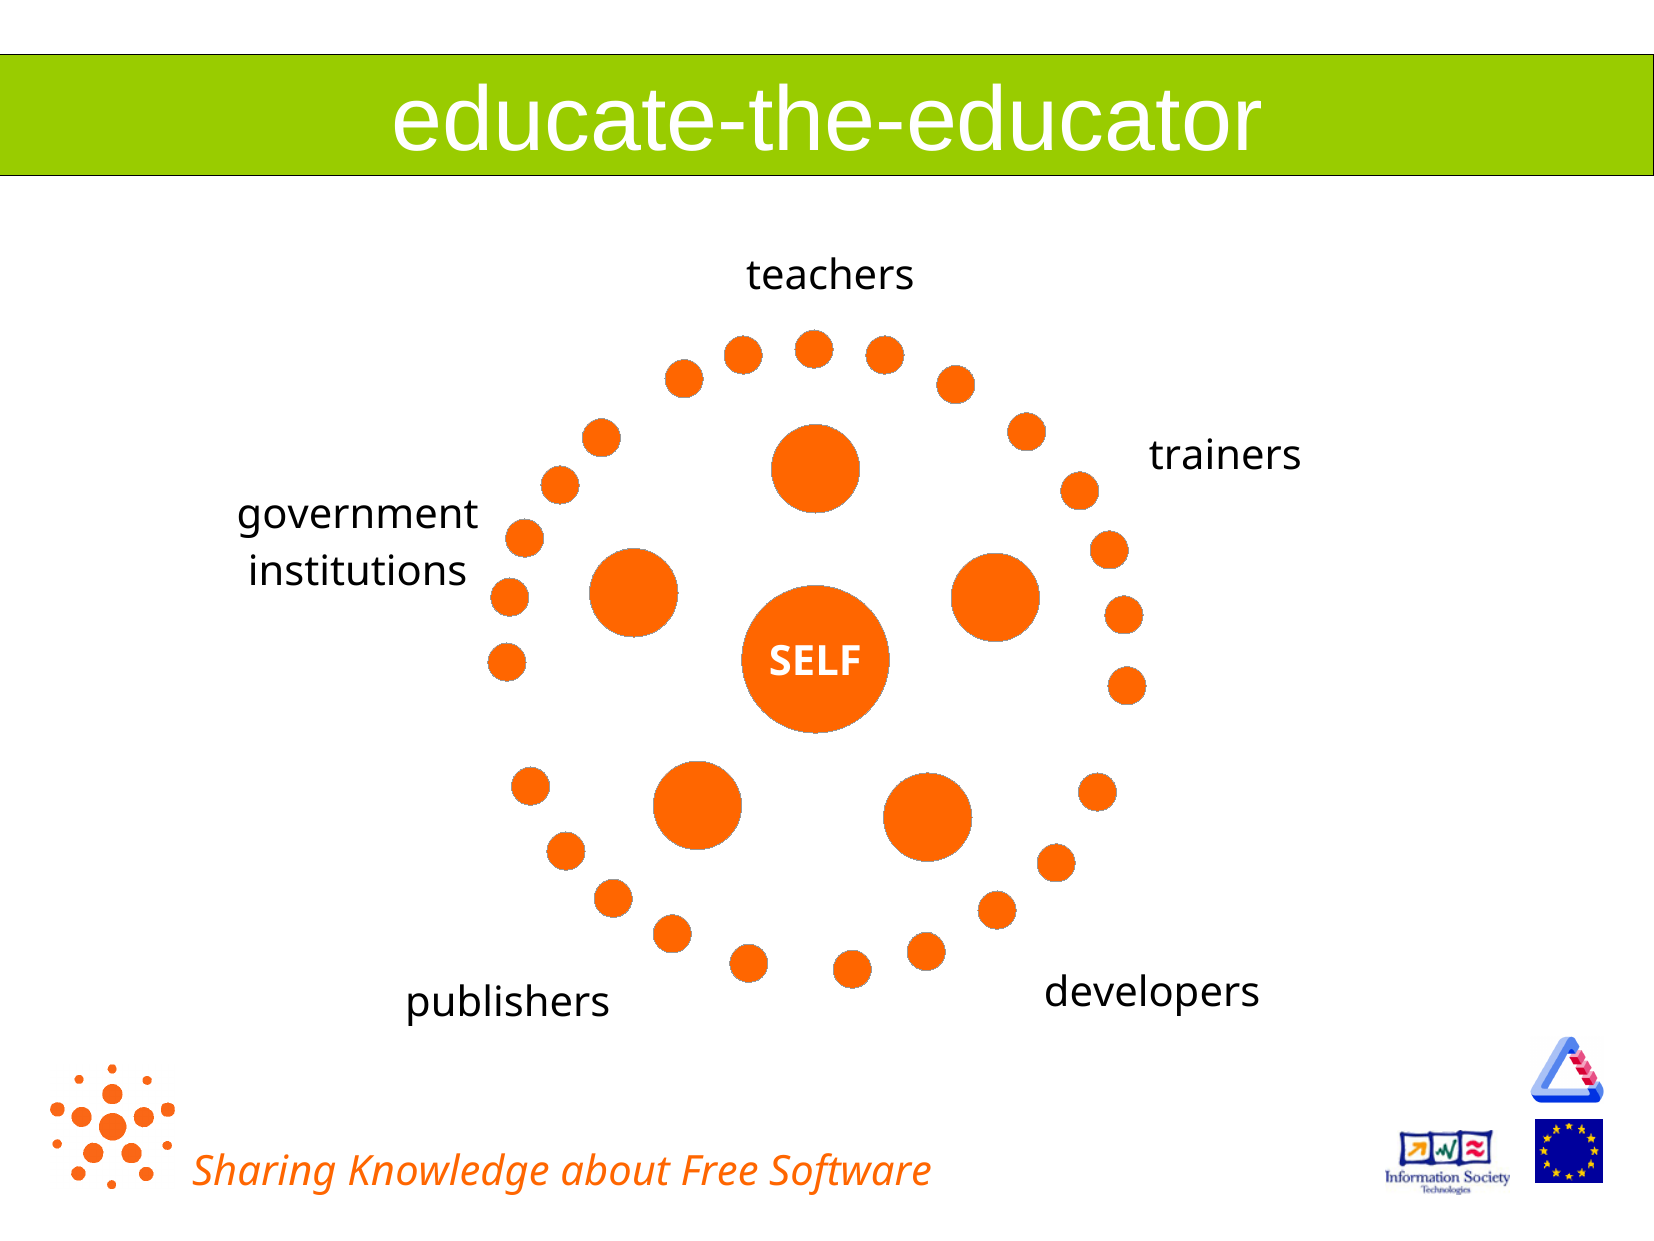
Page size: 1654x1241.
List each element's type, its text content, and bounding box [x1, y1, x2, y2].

text_box government institutions [224, 483, 491, 581]
text_box [936, 365, 975, 404]
text_box [951, 553, 1040, 642]
text_box [977, 890, 1017, 930]
text_box [487, 642, 527, 682]
text_box [724, 335, 763, 375]
title educate-the-educator [121, 51, 1534, 188]
text_box [1037, 843, 1076, 882]
text_box [1107, 666, 1147, 705]
picture [1385, 1130, 1510, 1195]
text_box [794, 329, 834, 369]
text_box [546, 831, 586, 871]
text_box [833, 950, 872, 989]
text_box [1007, 412, 1046, 451]
text_box [907, 932, 946, 971]
text_box [653, 761, 742, 850]
picture [1530, 1036, 1604, 1104]
text_box [729, 944, 768, 983]
text_box [1078, 772, 1117, 812]
text_box [490, 577, 529, 617]
text_box [865, 335, 905, 375]
picture [1535, 1119, 1603, 1183]
text_box [1090, 530, 1129, 569]
text_box SELF [741, 585, 890, 734]
text_box [653, 914, 692, 953]
text_box publishers [372, 971, 644, 1020]
text_box [589, 548, 679, 638]
text_box [594, 879, 633, 918]
text_box [1104, 595, 1144, 634]
text_box [540, 465, 580, 505]
text_box [511, 766, 550, 806]
text_box developers [1016, 961, 1288, 1011]
text_box teachers [726, 244, 934, 294]
text_box [582, 418, 621, 457]
text_box [505, 518, 544, 558]
text_box [771, 424, 860, 514]
text_box [883, 772, 973, 862]
text_box [664, 359, 704, 398]
text_box [1060, 471, 1099, 510]
picture [50, 1064, 175, 1189]
text_box trainers [1133, 424, 1318, 474]
